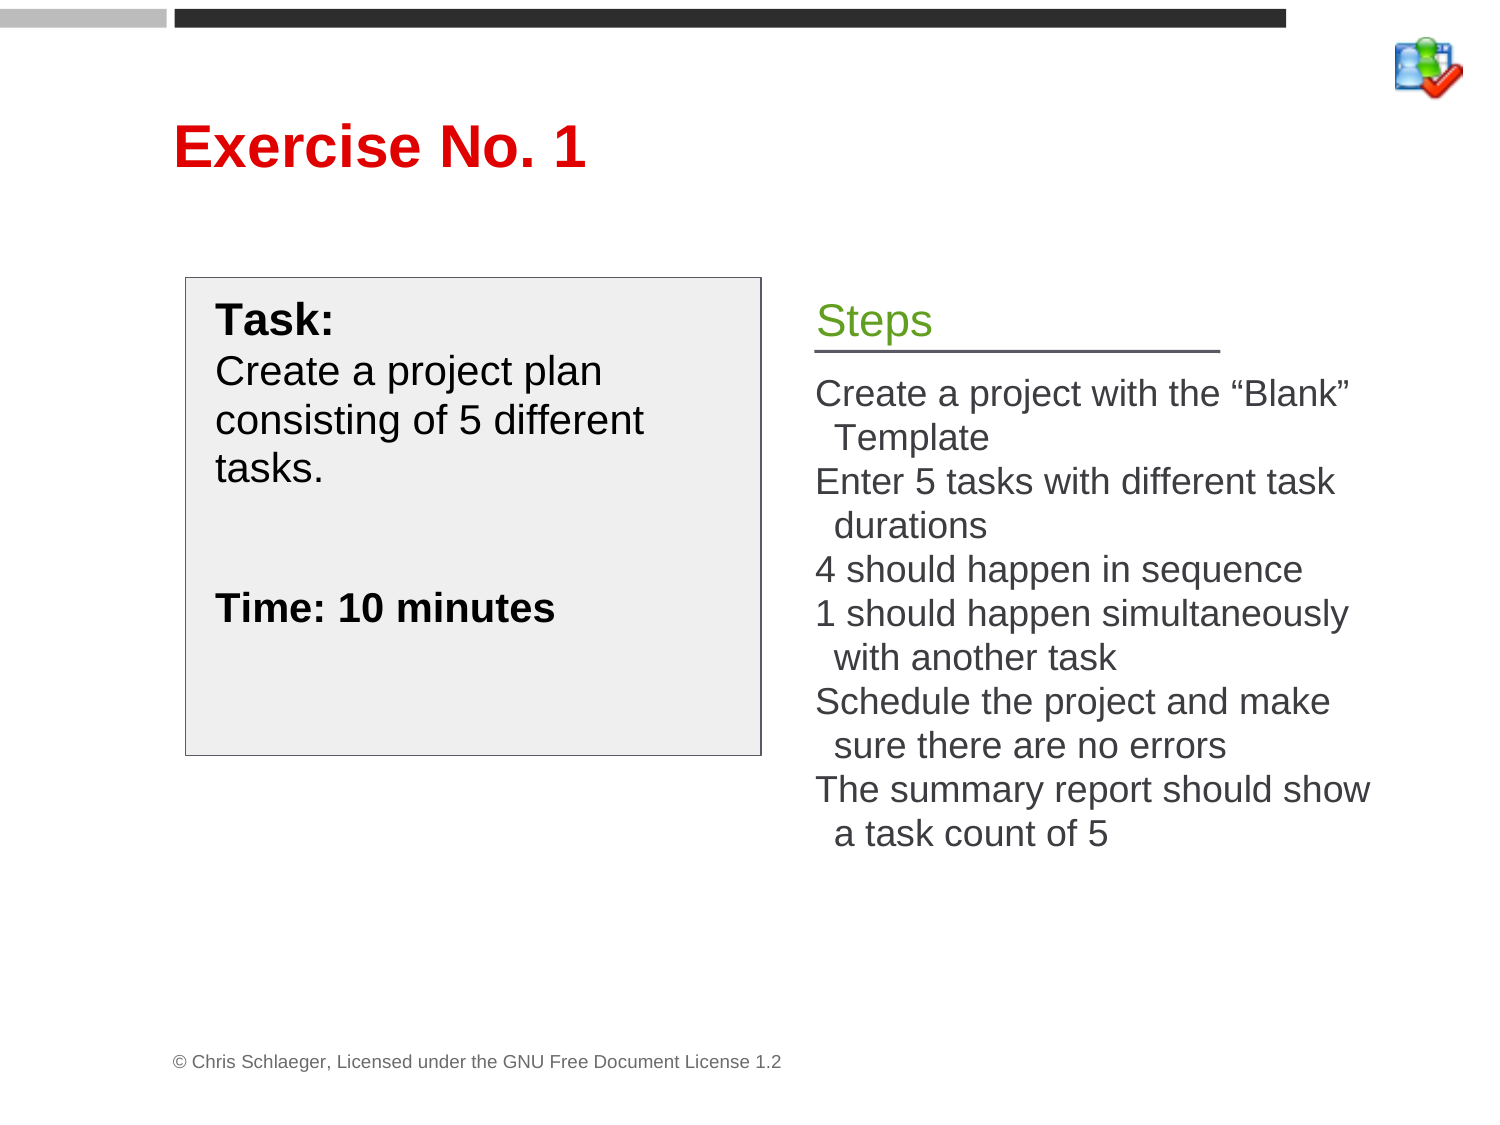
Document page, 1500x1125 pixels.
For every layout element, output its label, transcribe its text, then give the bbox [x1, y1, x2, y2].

text_box Create a project with the “Blank” Template Enter 5 tasks with different task durations 4 should happen in sequence 1 should happen simultaneously with another task Schedule the project and make sure there are no errors The summary report should show a task count of 5 [800, 362, 1404, 1019]
picture [1395, 37, 1463, 105]
title Exercise No. 1 [173, 66, 1404, 234]
text_box [185, 277, 762, 756]
text_box Steps [781, 294, 1201, 363]
text_box Task: Create a project plan consisting of 5 different tasks. Time: 10 minutes [200, 283, 710, 739]
